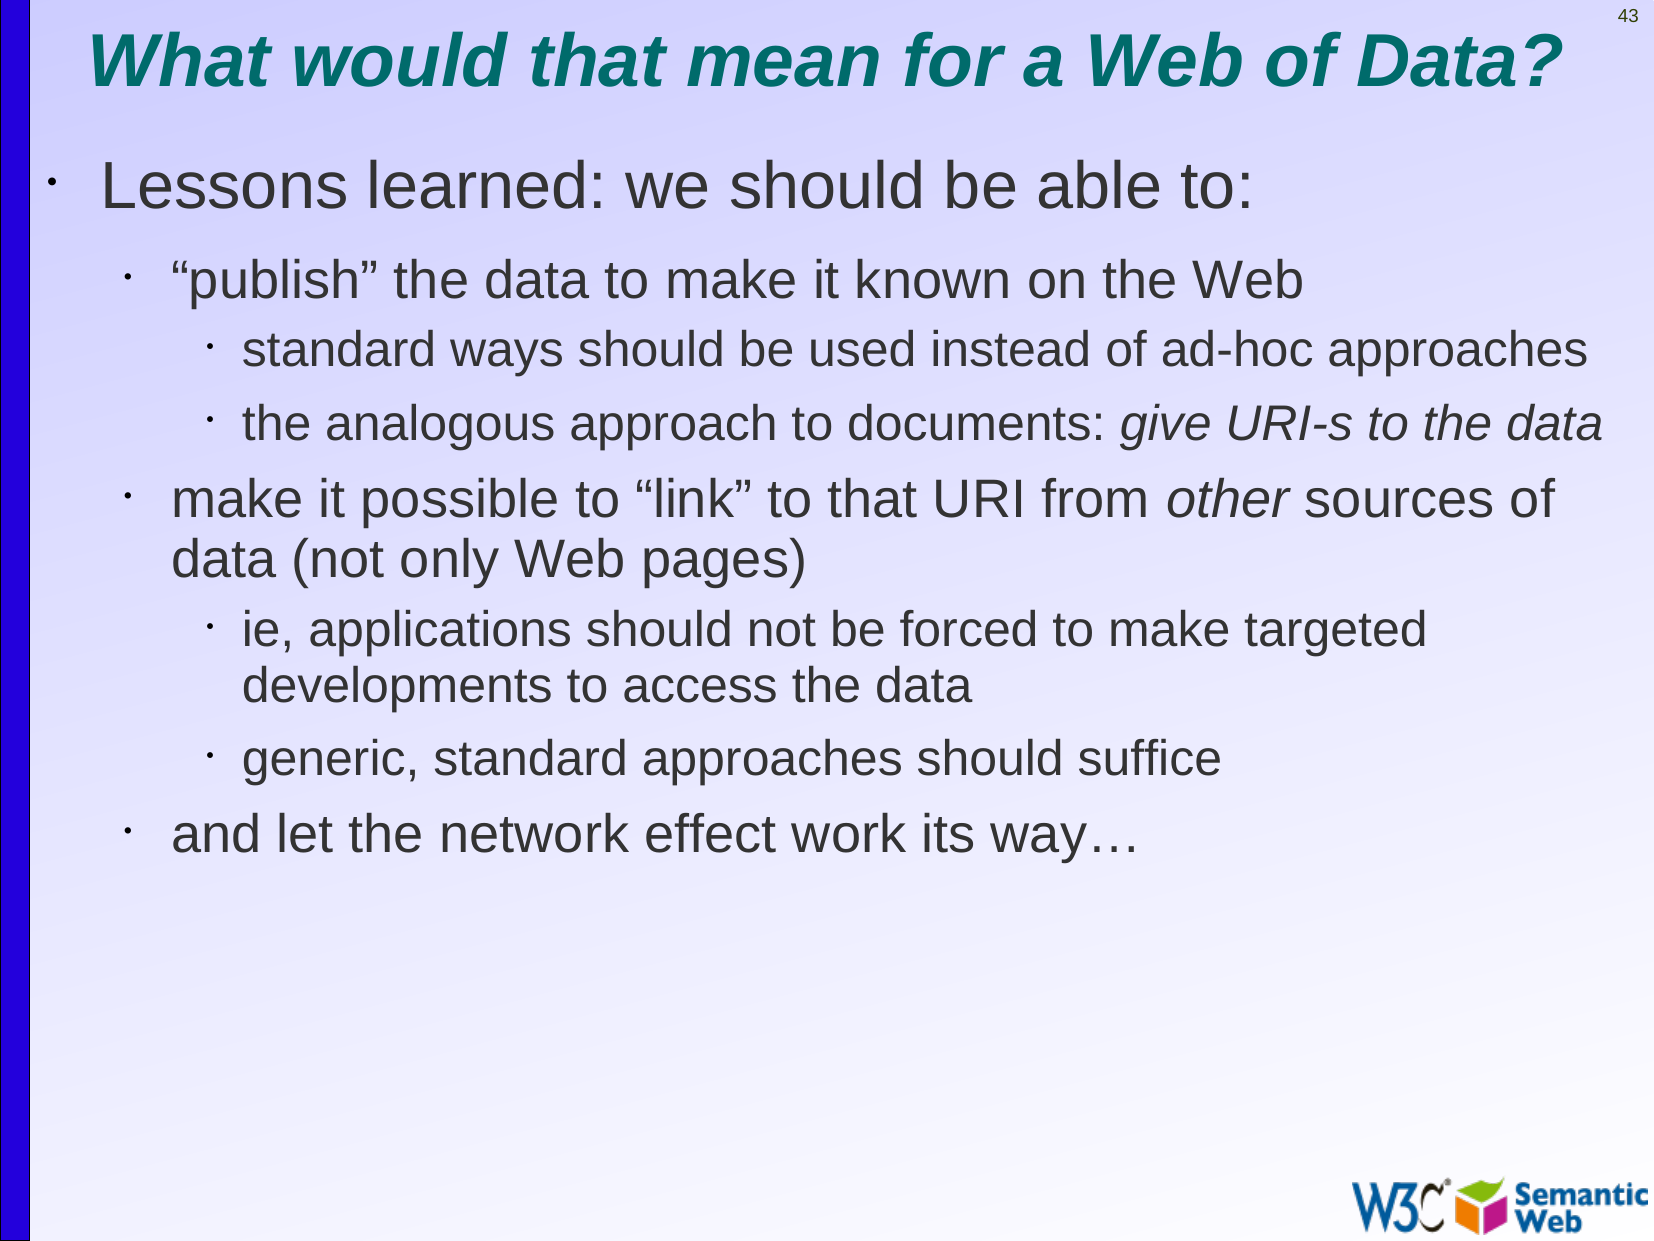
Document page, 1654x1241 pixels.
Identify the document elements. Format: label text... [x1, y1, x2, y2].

picture [1352, 1175, 1648, 1235]
list Lessons learned: we should be able to: “publish” the data to make it known on the Web standard ways should be used instead of ad-hoc approaches the analogous approach to documents: give URI-s to the data make it possible to “link” to that URI from other sources of data (not only Web pages) ie, applications should not be forced to make targeted developments to access the data generic, standard approaches should suffice and let the network effect work its way… [29, 147, 1624, 1134]
title What would that mean for a Web of Data? [0, 0, 1654, 119]
